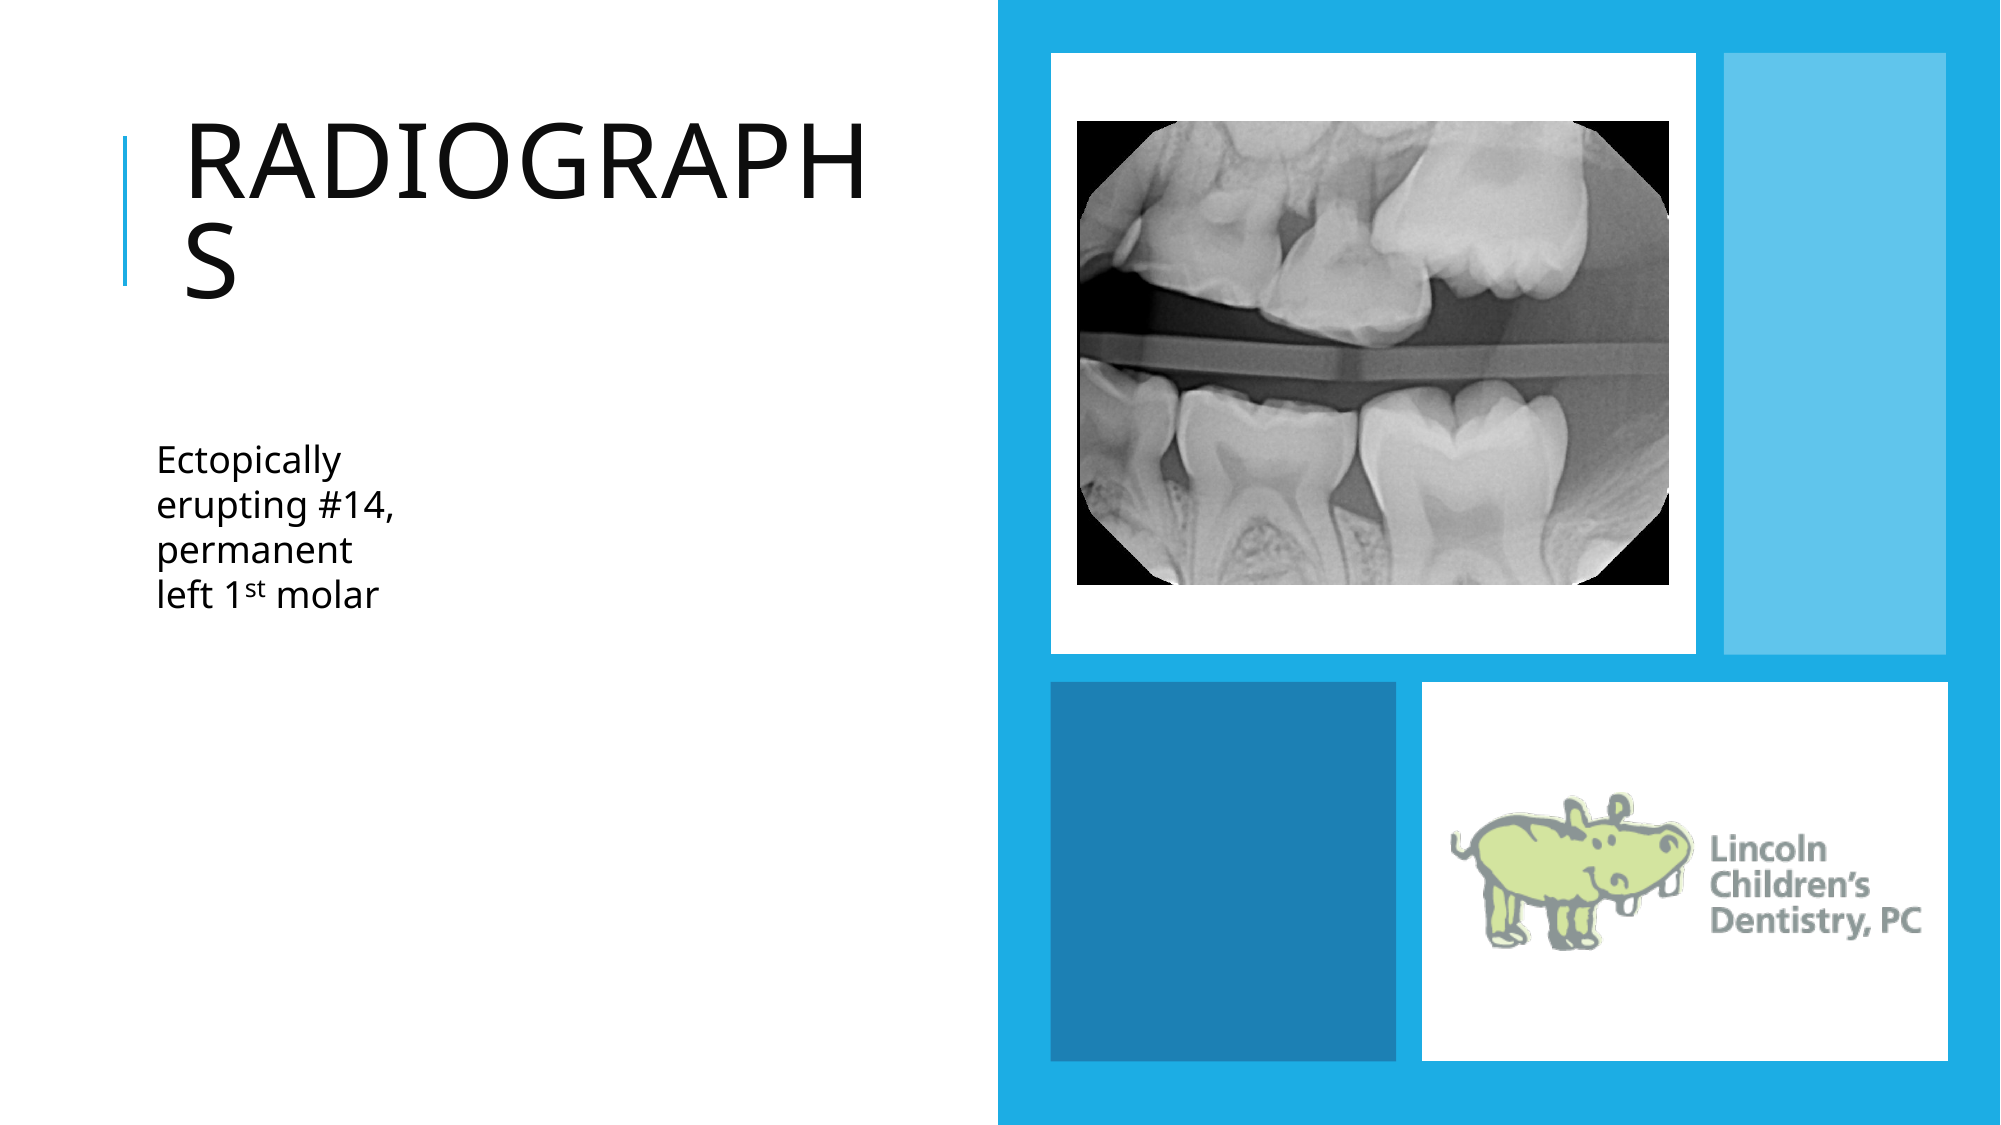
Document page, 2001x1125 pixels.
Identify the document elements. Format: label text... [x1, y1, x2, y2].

text_box Ectopically erupting #14, permanent left 1st molar [141, 428, 426, 626]
picture [1449, 792, 1922, 951]
text_box [998, 0, 2000, 1125]
picture [1077, 121, 1669, 585]
title Radiographs [168, 96, 945, 343]
